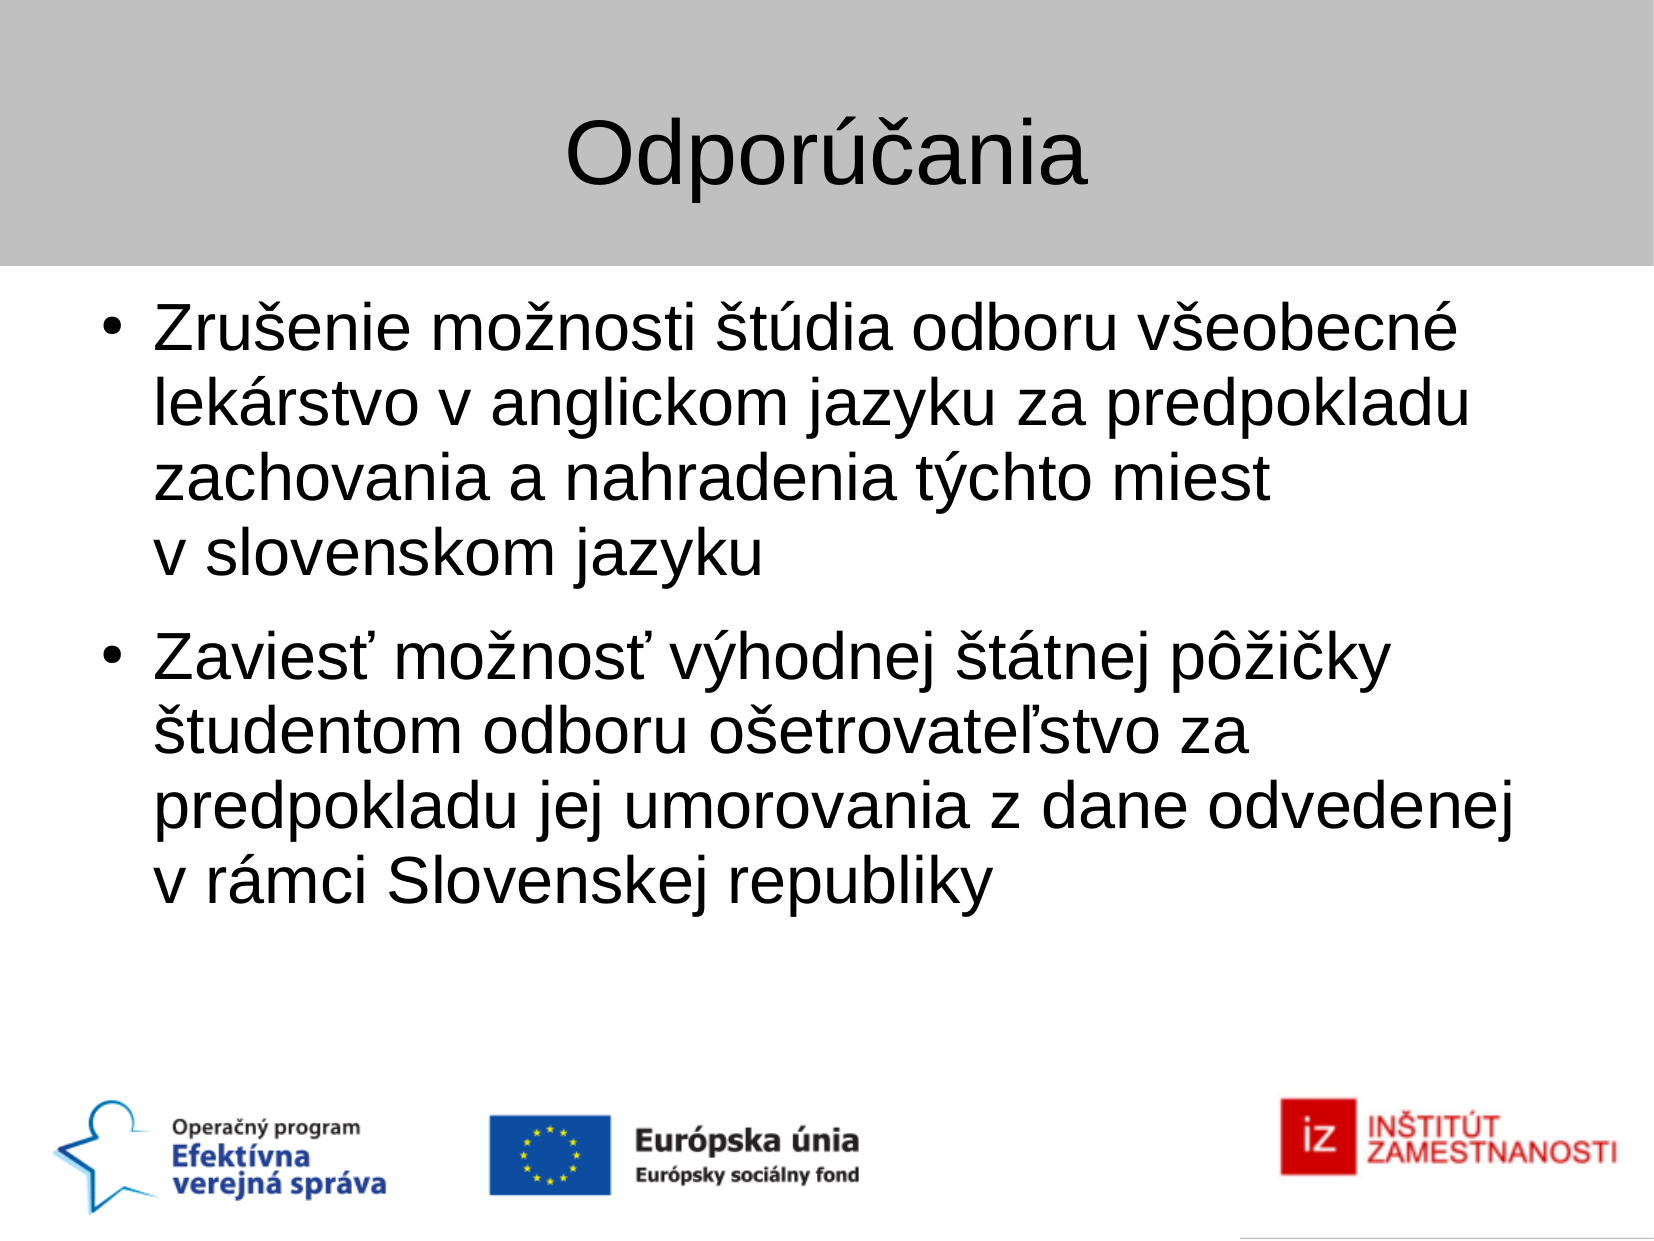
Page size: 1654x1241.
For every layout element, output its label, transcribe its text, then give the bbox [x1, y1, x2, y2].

picture [29, 1062, 886, 1241]
list Zrušenie možnosti štúdia odboru všeobecné lekárstvo v anglickom jazyku za predpokladu zachovania a nahradenia týchto miest v slovenskom jazyku Zaviesť možnosť výhodnej štátnej pôžičky študentom odboru ošetrovateľstvo za predpokladu jej umorovania z dane odvedenej v rámci Slovenskej republiky [82, 290, 1571, 1010]
picture [1240, 1033, 1654, 1241]
title Odporúčania [82, 49, 1571, 257]
